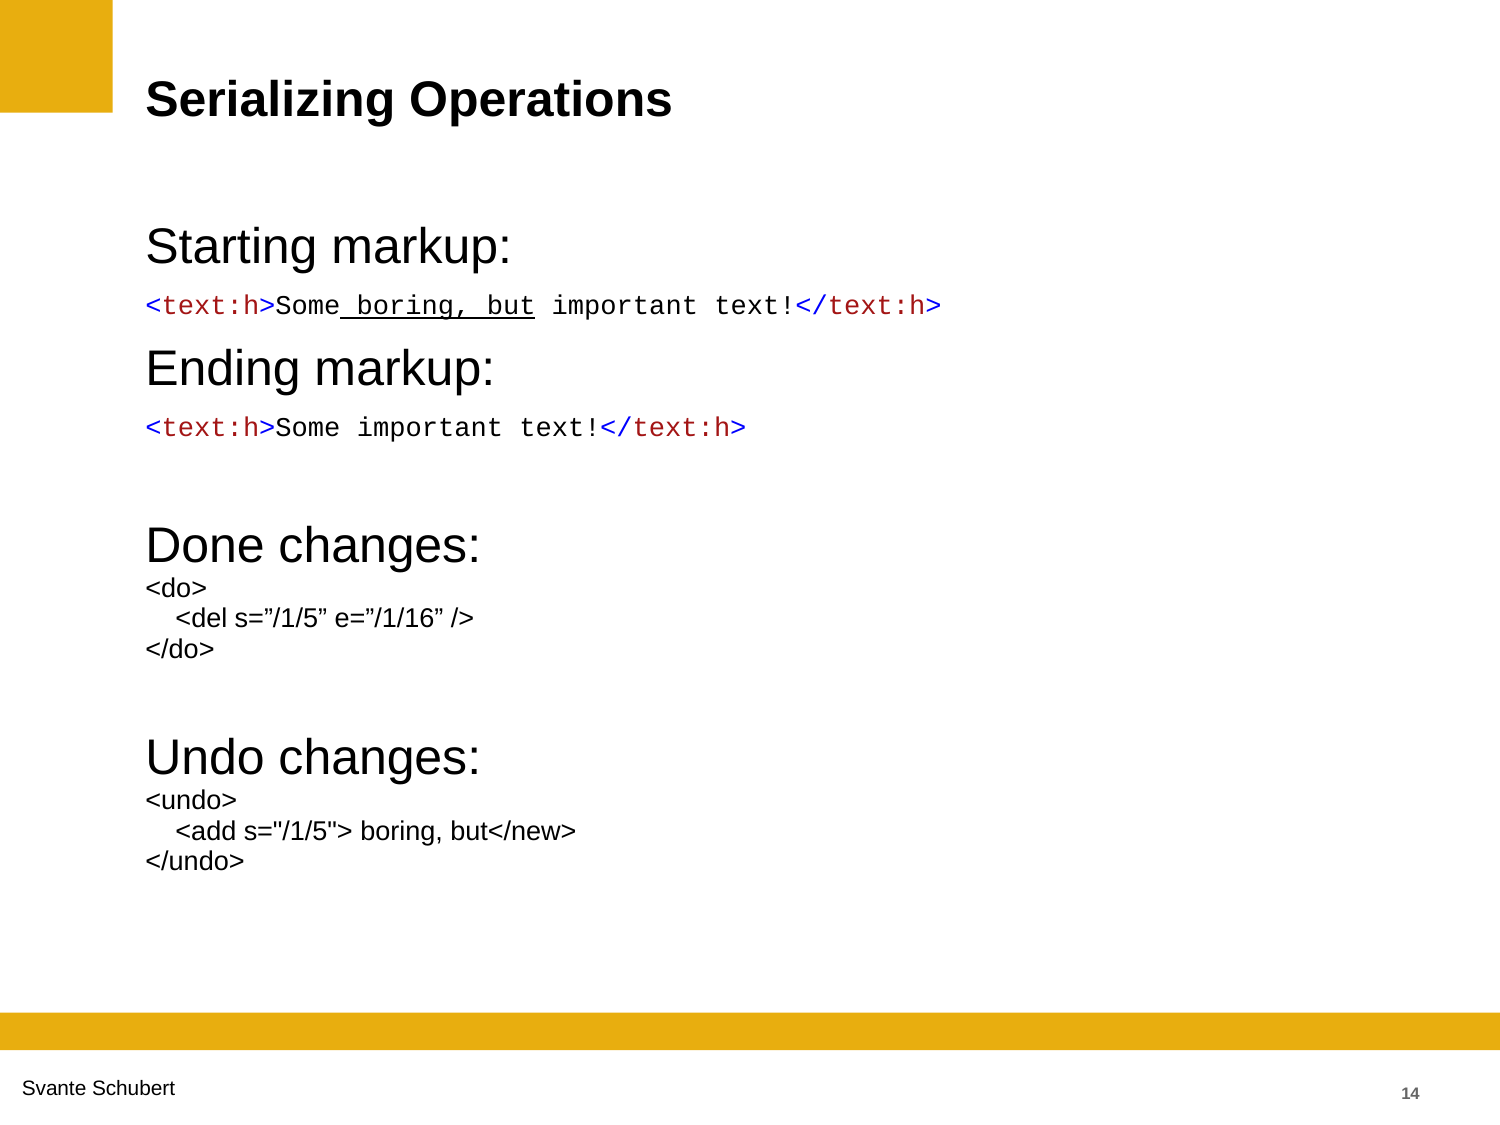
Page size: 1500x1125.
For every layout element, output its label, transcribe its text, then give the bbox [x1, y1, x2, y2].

title Serializing Operations [145, 67, 1388, 218]
list Starting markup: <text:h>Some boring, but important text!</text:h> Ending markup: <text:h>Some important text!</text:h> Done changes: <do> <del s=”/1/5” e=”/1/16” /> </do> Undo changes: <undo> <add s="/1/5"> boring, but</new> </undo> [145, 218, 1423, 992]
